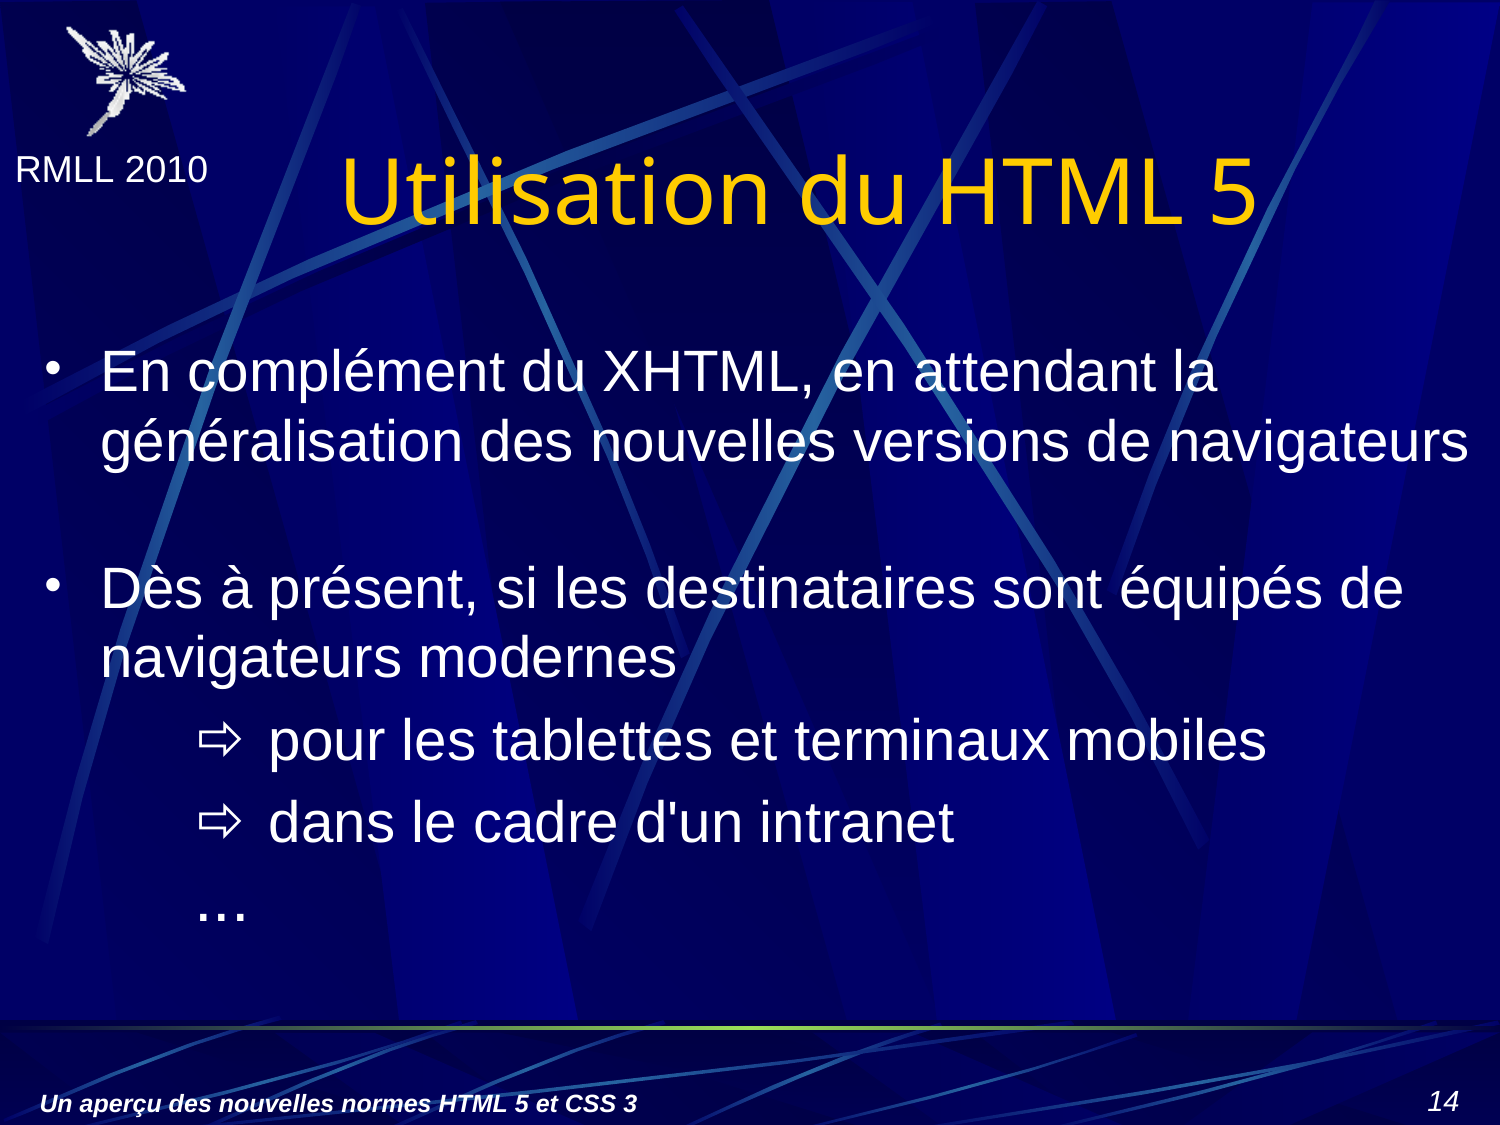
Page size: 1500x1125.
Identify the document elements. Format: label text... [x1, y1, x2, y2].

list En complément du XHTML, en attendant la généralisation des nouvelles versions de navigateurs Dès à présent, si les destinataires sont équipés de navigateurs modernes  pour les tablettes et terminaux mobiles  dans le cadre d'un intranet ... [29, 324, 1500, 1001]
title Utilisation du HTML 5 [224, 87, 1375, 288]
picture [62, 24, 188, 138]
